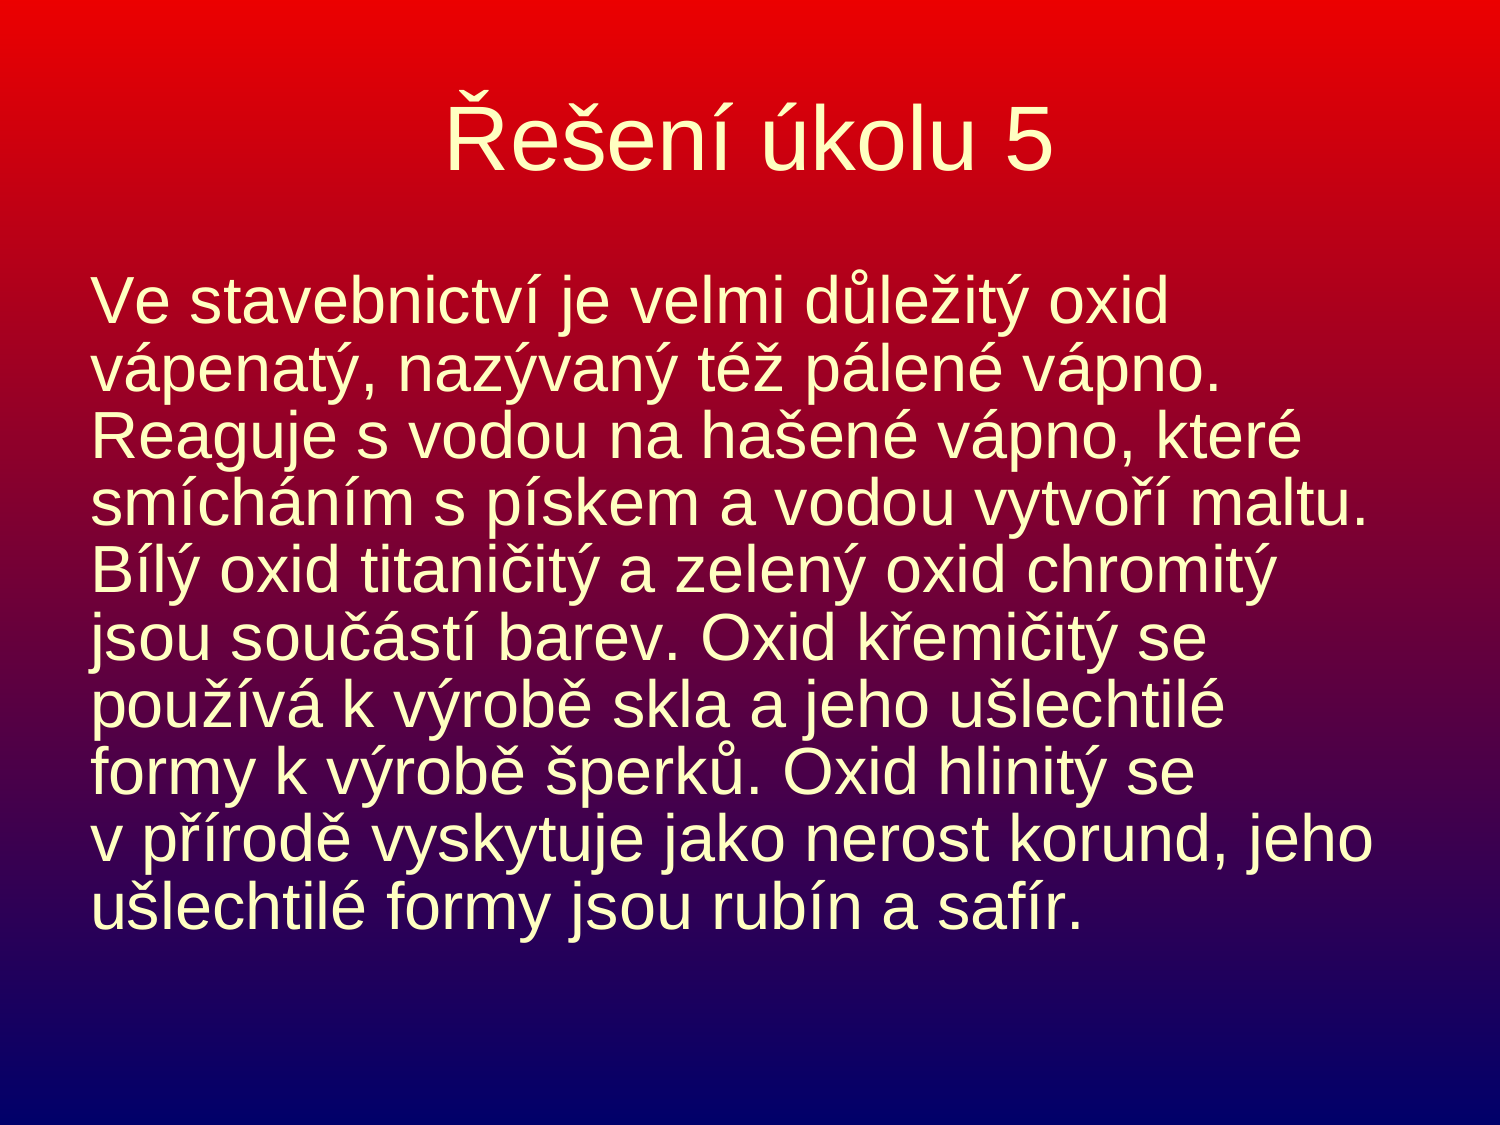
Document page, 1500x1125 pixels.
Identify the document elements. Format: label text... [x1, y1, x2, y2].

title Řešení úkolu 5 [75, 45, 1426, 233]
list Ve stavebnictví je velmi důležitý oxid vápenatý, nazývaný též pálené vápno. Reaguje s vodou na hašené vápno, které smícháním s pískem a vodou vytvoří maltu. Bílý oxid titaničitý a zelený oxid chromitý jsou součástí barev. Oxid křemičitý se používá k výrobě skla a jeho ušlechtilé formy k výrobě šperků. Oxid hlinitý se v přírodě vyskytuje jako nerost korund, jeho ušlechtilé formy jsou rubín a safír. [75, 262, 1426, 1006]
